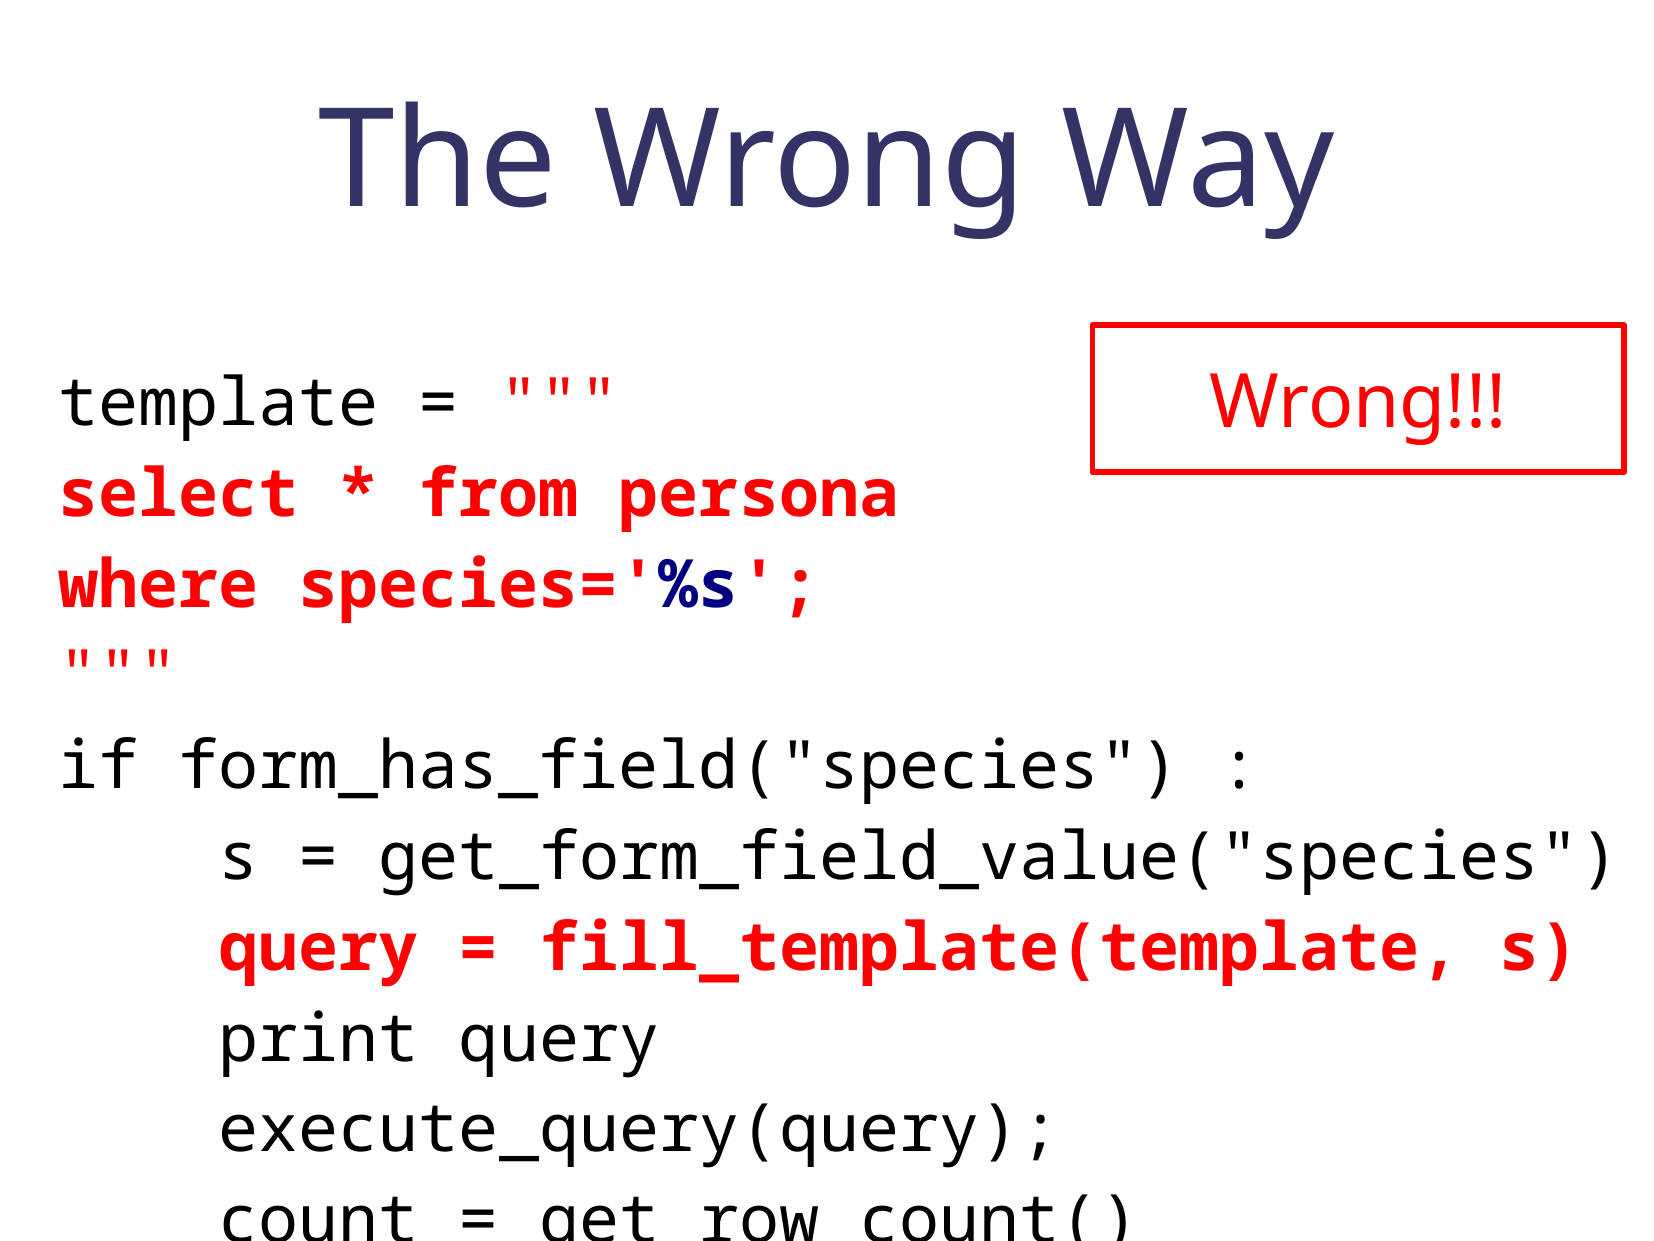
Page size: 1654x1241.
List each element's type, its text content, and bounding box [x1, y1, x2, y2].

text_box Wrong!!! [1092, 324, 1625, 473]
subtitle template = """ select * from persona where species='%s'; """ if form_has_field("species") : s = get_form_field_value("species") query = fill_template(template, s) print query execute_query(query); count = get_row_count() print "Got ", count, "results!" [59, 354, 1625, 1174]
title The Wrong Way [0, 56, 1654, 250]
